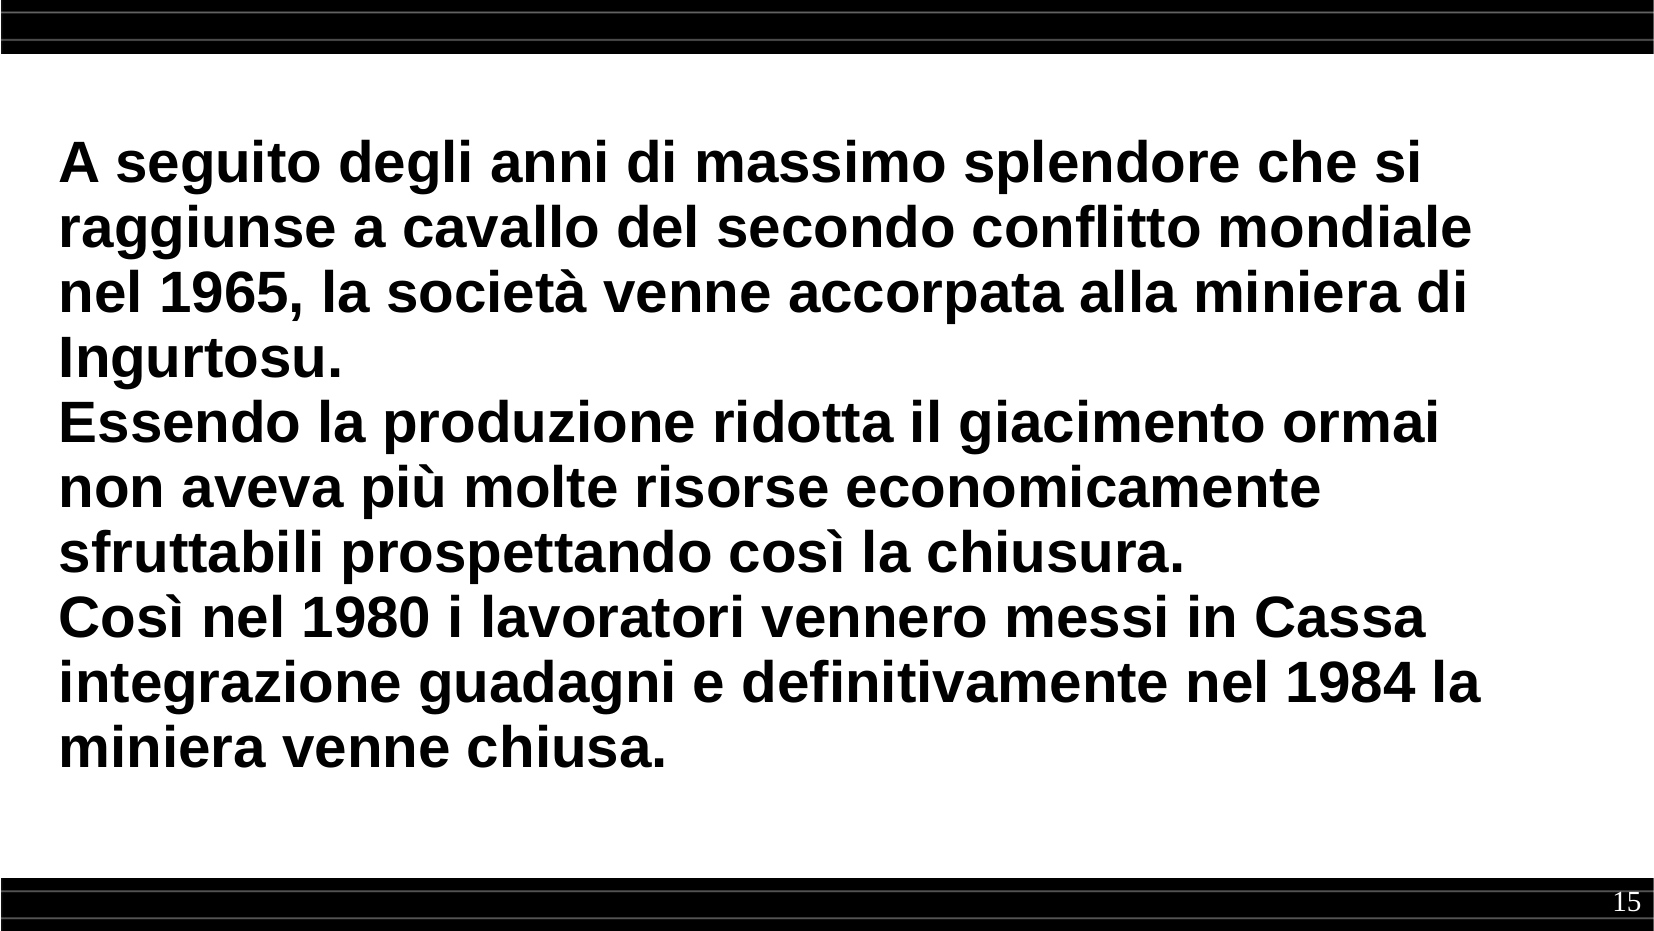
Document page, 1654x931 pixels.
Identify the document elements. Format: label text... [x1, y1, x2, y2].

picture [1, 878, 1654, 931]
picture [1, 0, 1654, 54]
subtitle A seguito degli anni di massimo splendore che si raggiunse a cavallo del secondo conflitto mondiale nel 1965, la società venne accorpata alla miniera di Ingurtosu. Essendo la produzione ridotta il giacimento ormai non aveva più molte risorse economicamente sfruttabili prospettando così la chiusura. Così nel 1980 i lavoratori vennero messi in Cassa integrazione guadagni e definitivamente nel 1984 la miniera venne chiusa. [59, 129, 1548, 781]
